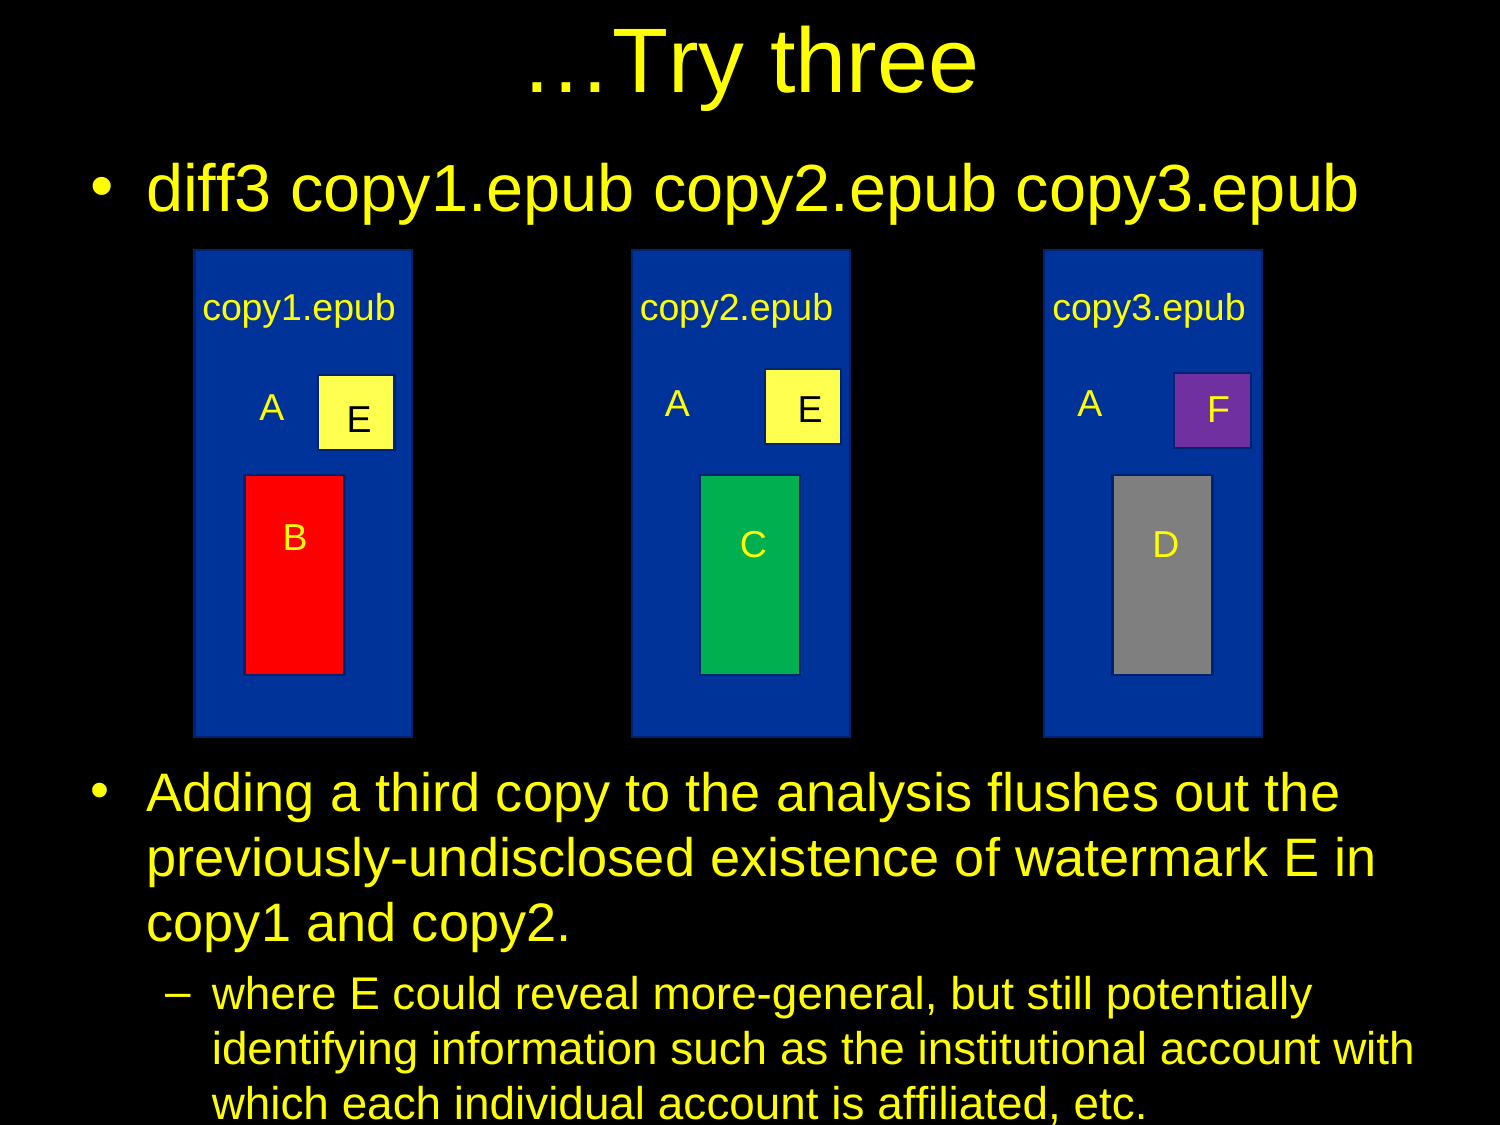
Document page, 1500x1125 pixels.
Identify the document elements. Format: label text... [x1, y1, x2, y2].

text_box copy3.epub [1037, 275, 1288, 336]
text_box E [783, 377, 834, 438]
text_box copy1.epub [187, 275, 438, 336]
text_box A [650, 371, 701, 433]
text_box [631, 336, 850, 738]
text_box F [1192, 377, 1243, 438]
text_box D [1137, 511, 1188, 573]
text_box [631, 249, 850, 275]
text_box B [267, 505, 319, 566]
text_box E [331, 387, 383, 448]
text_box A [1062, 371, 1113, 433]
text_box [194, 336, 413, 738]
title …Try three [75, 0, 1426, 137]
text_box C [725, 511, 776, 573]
text_box [1044, 249, 1263, 275]
text_box A [244, 374, 295, 436]
text_box [194, 249, 413, 275]
text_box [1044, 336, 1263, 738]
text_box copy2.epub [624, 275, 876, 336]
list diff3 copy1.epub copy2.epub copy3.epub Adding a third copy to the analysis flushes out the previously-undisclosed existence of watermark E in copy1 and copy2. where E could reveal more-general, but still potentially identifying information such as the institutional account with which each individual account is affiliated, etc. [74, 137, 1450, 1125]
